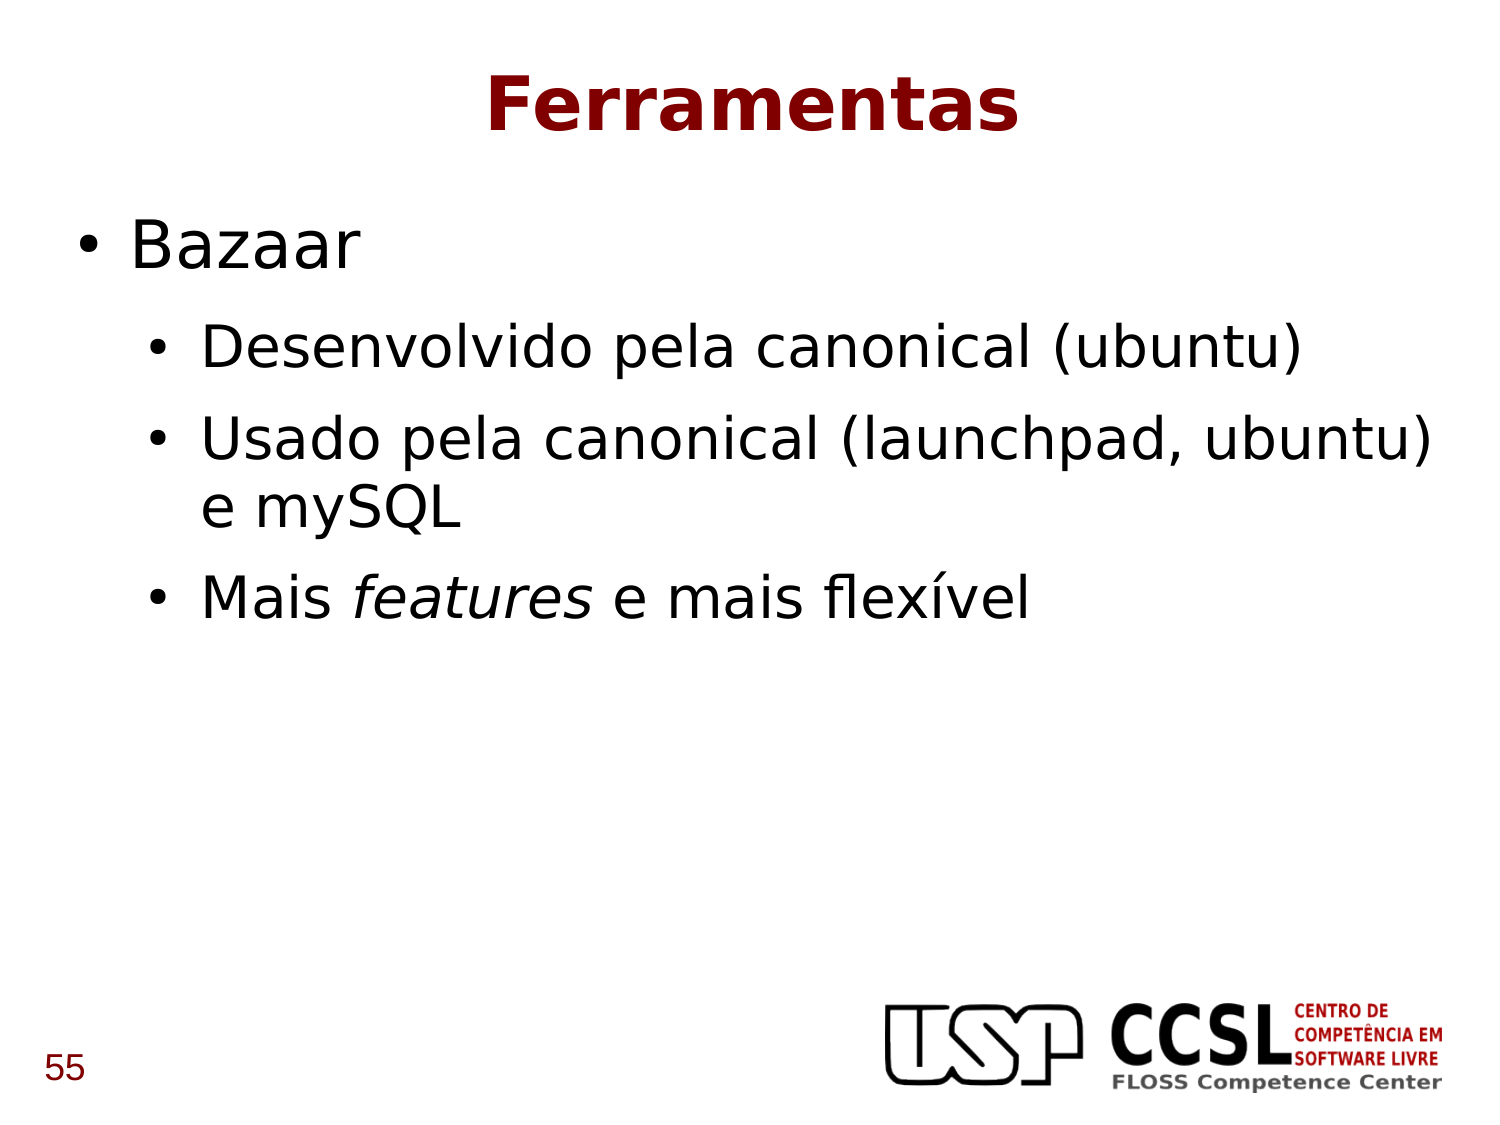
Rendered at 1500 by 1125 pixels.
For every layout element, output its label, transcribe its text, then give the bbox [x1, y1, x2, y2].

list Bazaar Desenvolvido pela canonical (ubuntu) Usado pela canonical (launchpad, ubuntu) e mySQL Mais features e mais flexível [59, 206, 1447, 950]
title Ferramentas [59, 29, 1447, 180]
picture [885, 1003, 1442, 1093]
